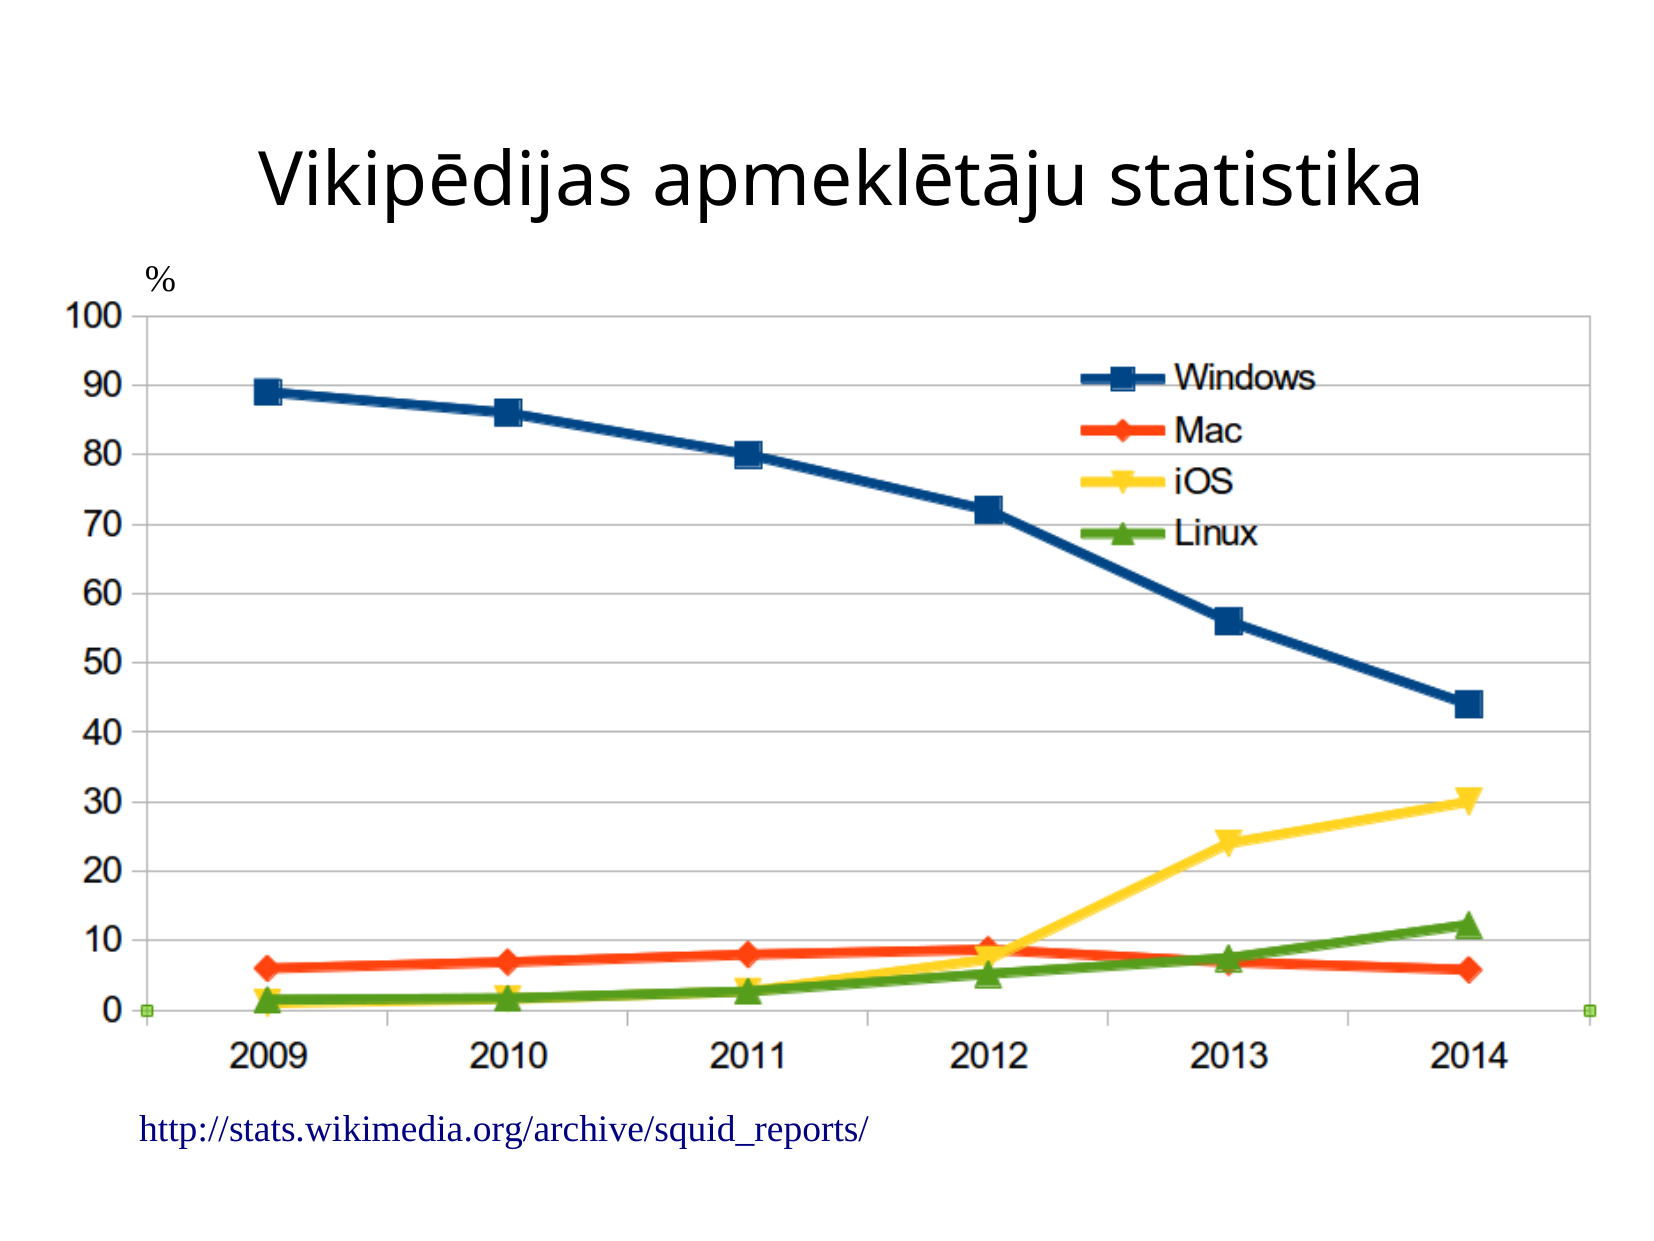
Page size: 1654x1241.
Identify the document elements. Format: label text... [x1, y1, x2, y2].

text_box http://stats.wikimedia.org/archive/squid_reports/ [124, 1111, 945, 1158]
title Vikipēdijas apmeklētāju statistika [159, 118, 1524, 224]
text_box % [129, 250, 191, 308]
picture [53, 224, 1616, 1111]
